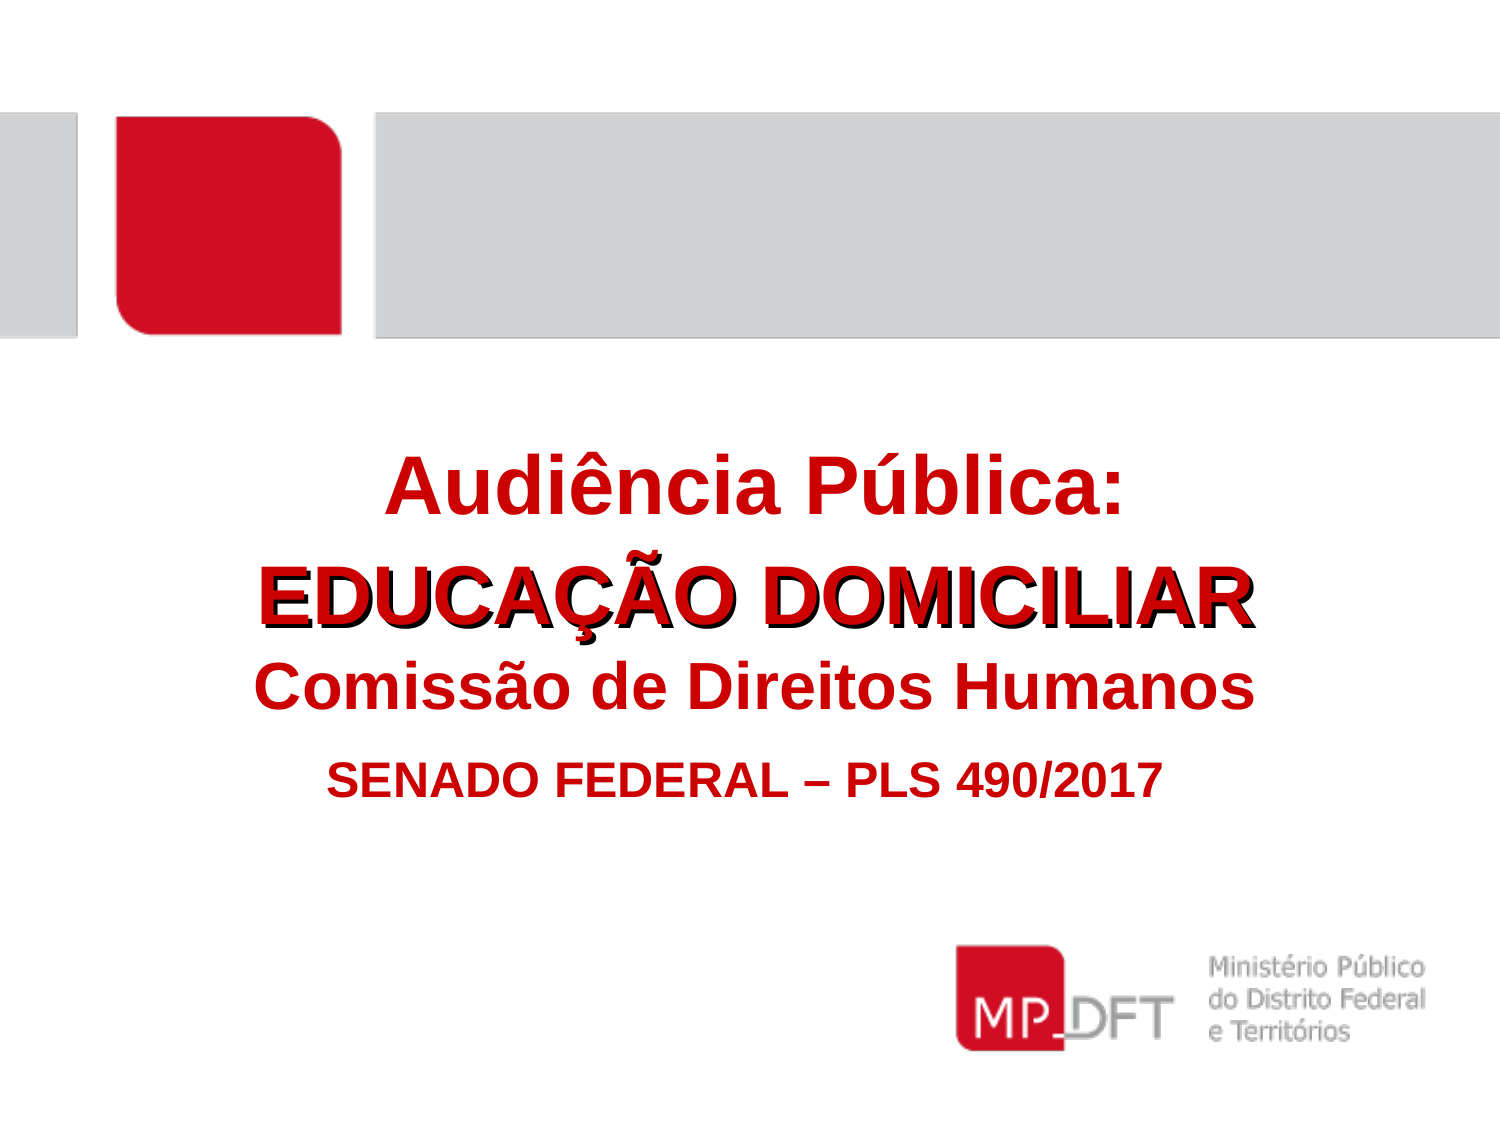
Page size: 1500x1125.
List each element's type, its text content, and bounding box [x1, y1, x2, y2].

text_box Audiência Pública: EDUCAÇÃO DOMICILIAR Comissão de Direitos Humanos SENADO FEDERAL – PLS 490/2017 [147, 415, 1365, 821]
picture [0, 0, 1500, 1125]
